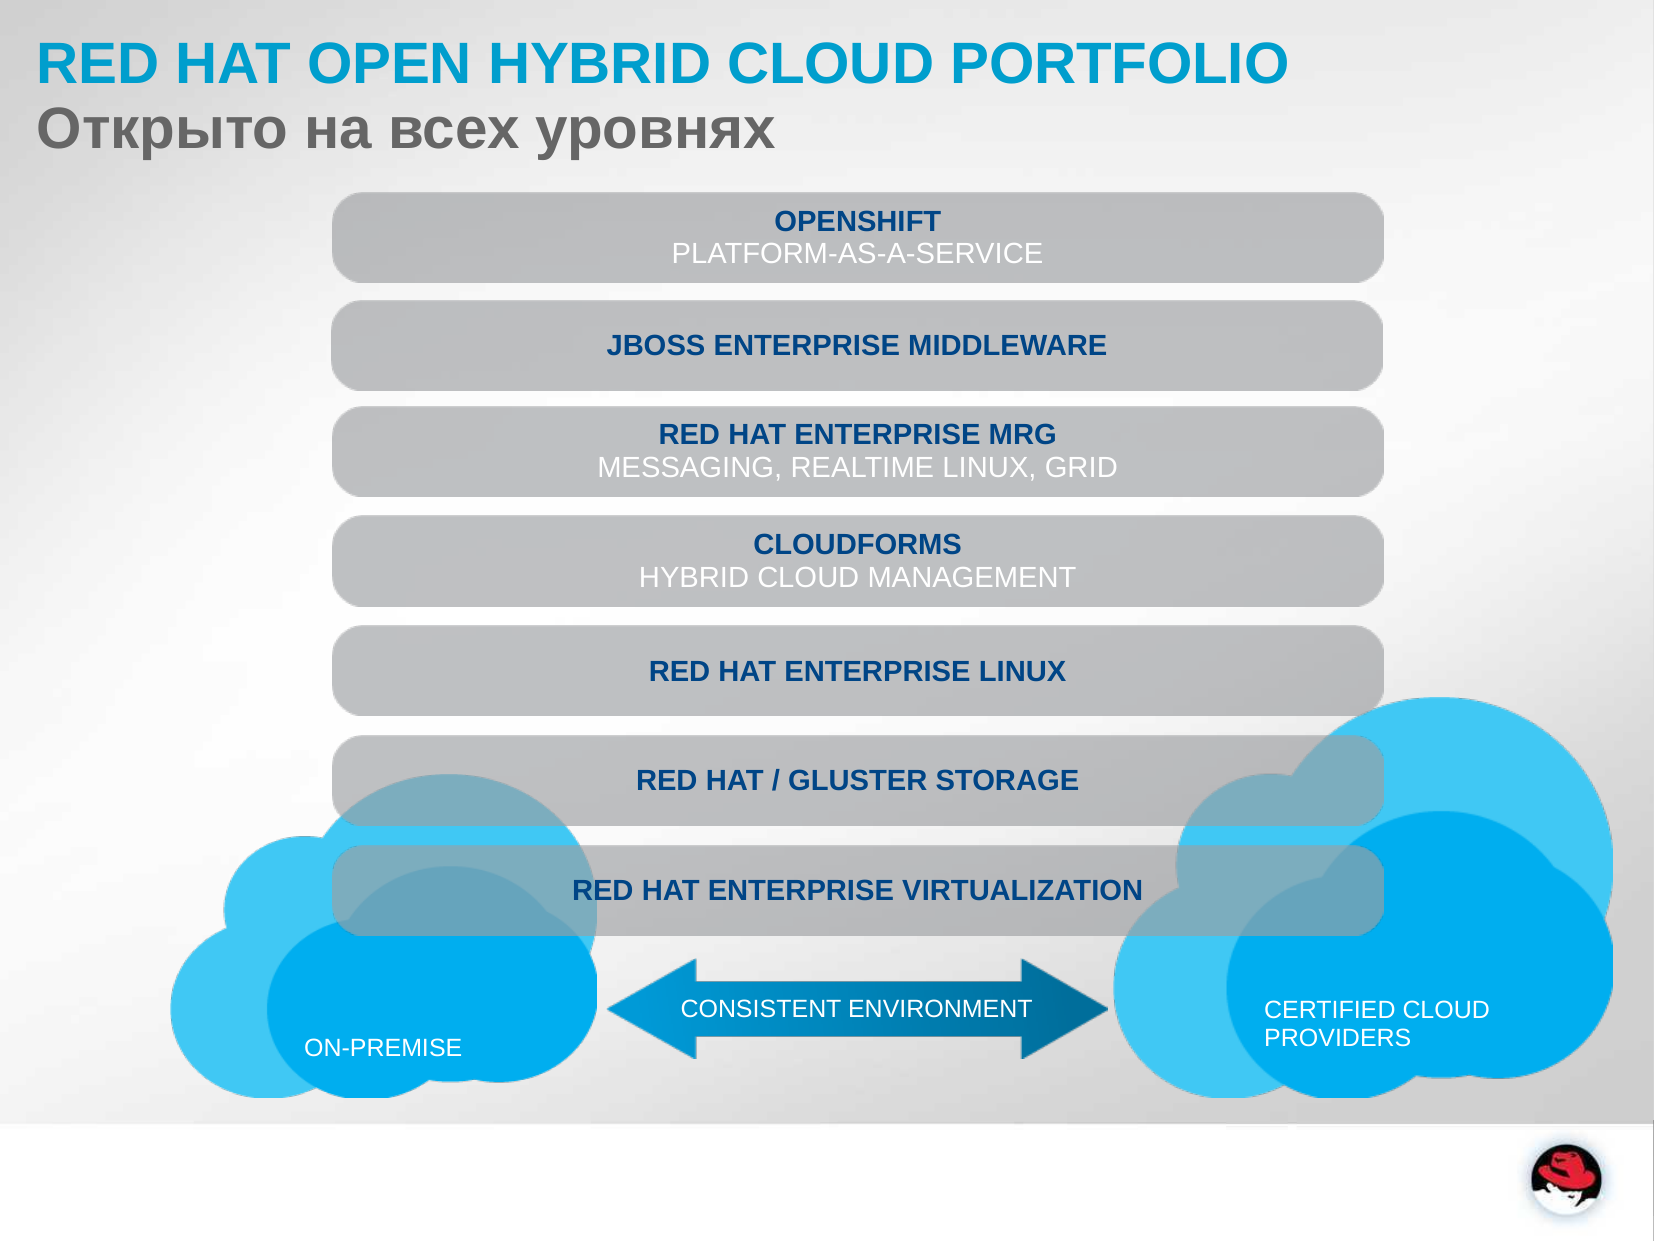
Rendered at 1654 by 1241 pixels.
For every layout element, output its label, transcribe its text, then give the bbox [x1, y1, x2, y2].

text_box RED HAT OPEN HYBRID CLOUD PORTFOLIO Открыто на всех уровнях [36, 27, 1525, 158]
picture [0, 0, 1654, 1241]
